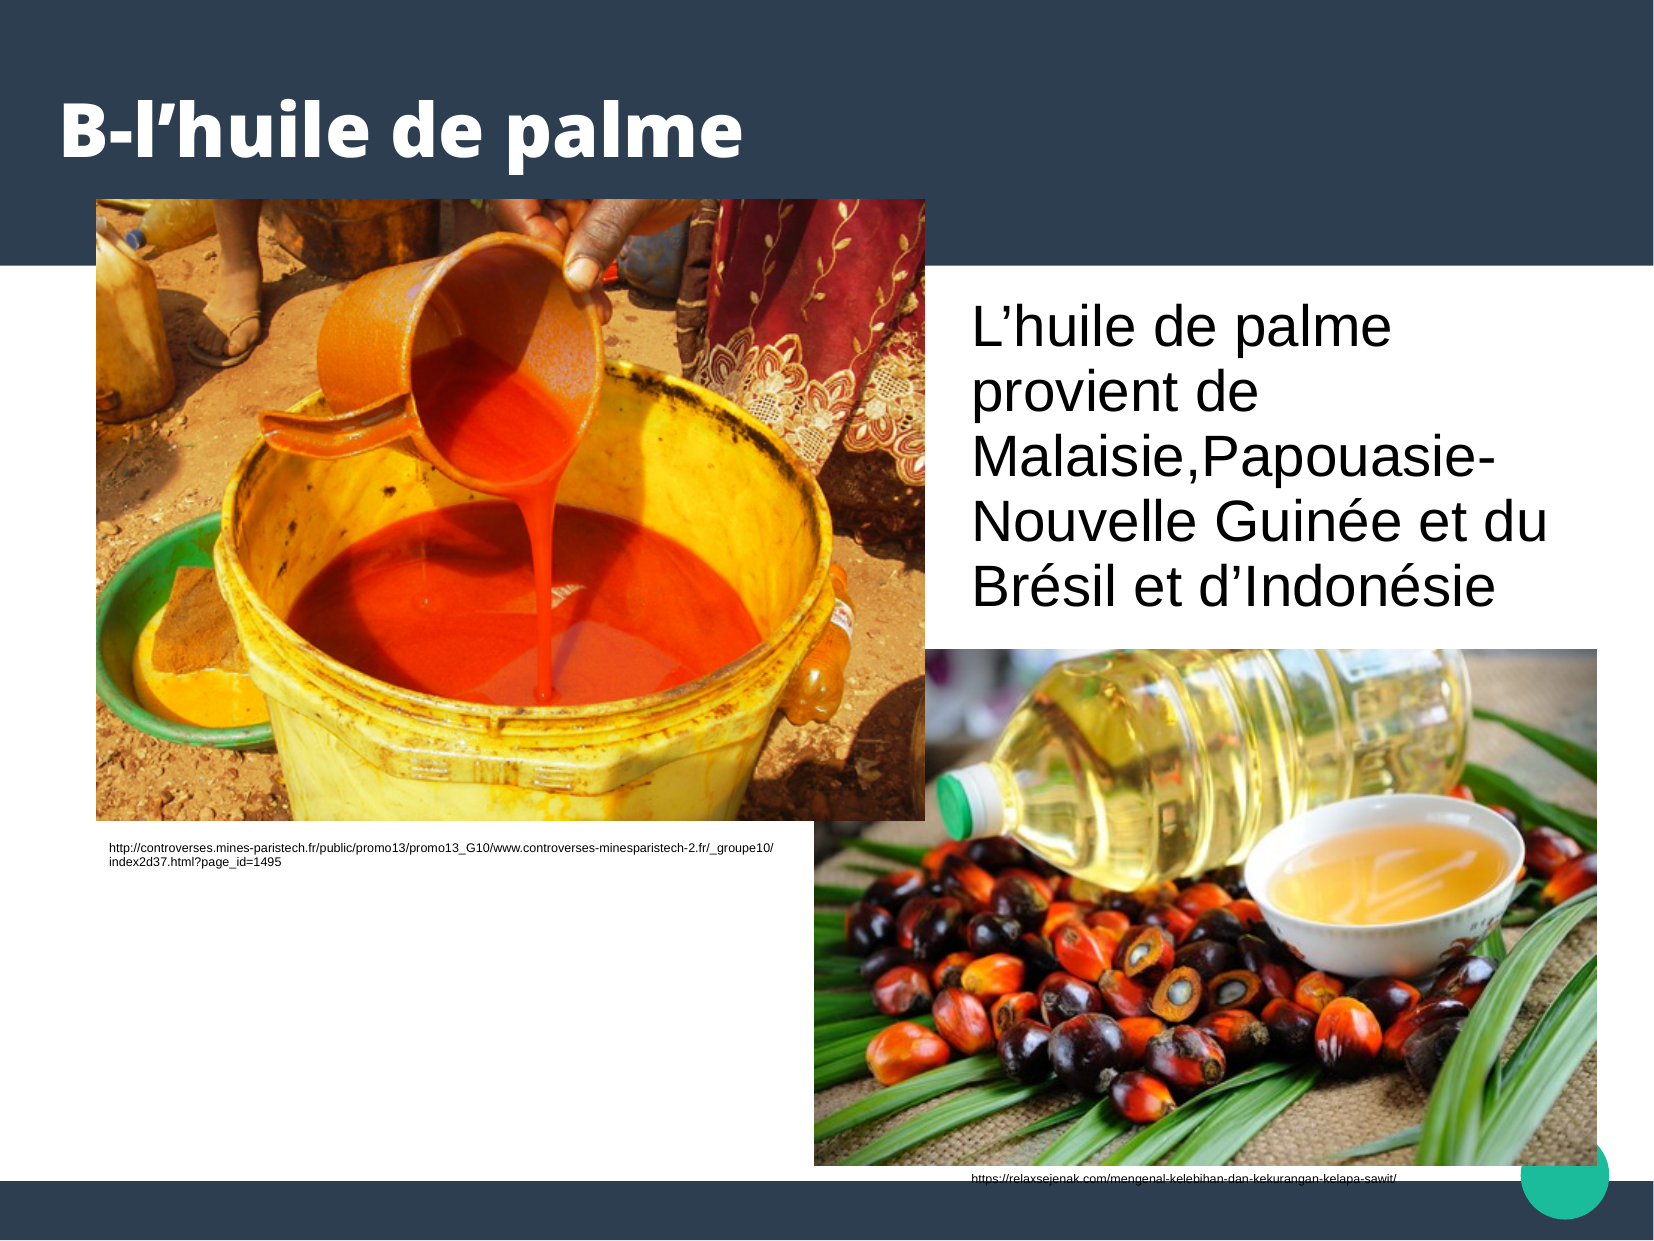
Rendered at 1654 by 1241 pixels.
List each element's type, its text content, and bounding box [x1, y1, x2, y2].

text_box http://controverses.mines-paristech.fr/public/promo13/promo13_G10/www.controverses-minesparistech-2.fr/_groupe10/index2d37.html?page_id=1495 [94, 834, 804, 886]
text_box L’huile de palme provient de Malaisie,Papouasie-Nouvelle Guinée et du Brésil et d’Indonésie [956, 286, 1583, 626]
picture [96, 199, 1597, 1166]
text_box https://relaxsejenak.com/mengenal-kelebihan-dan-kekurangan-kelapa-sawit/ [956, 1165, 1418, 1199]
title B-l’huile de palme [59, 49, 1595, 207]
